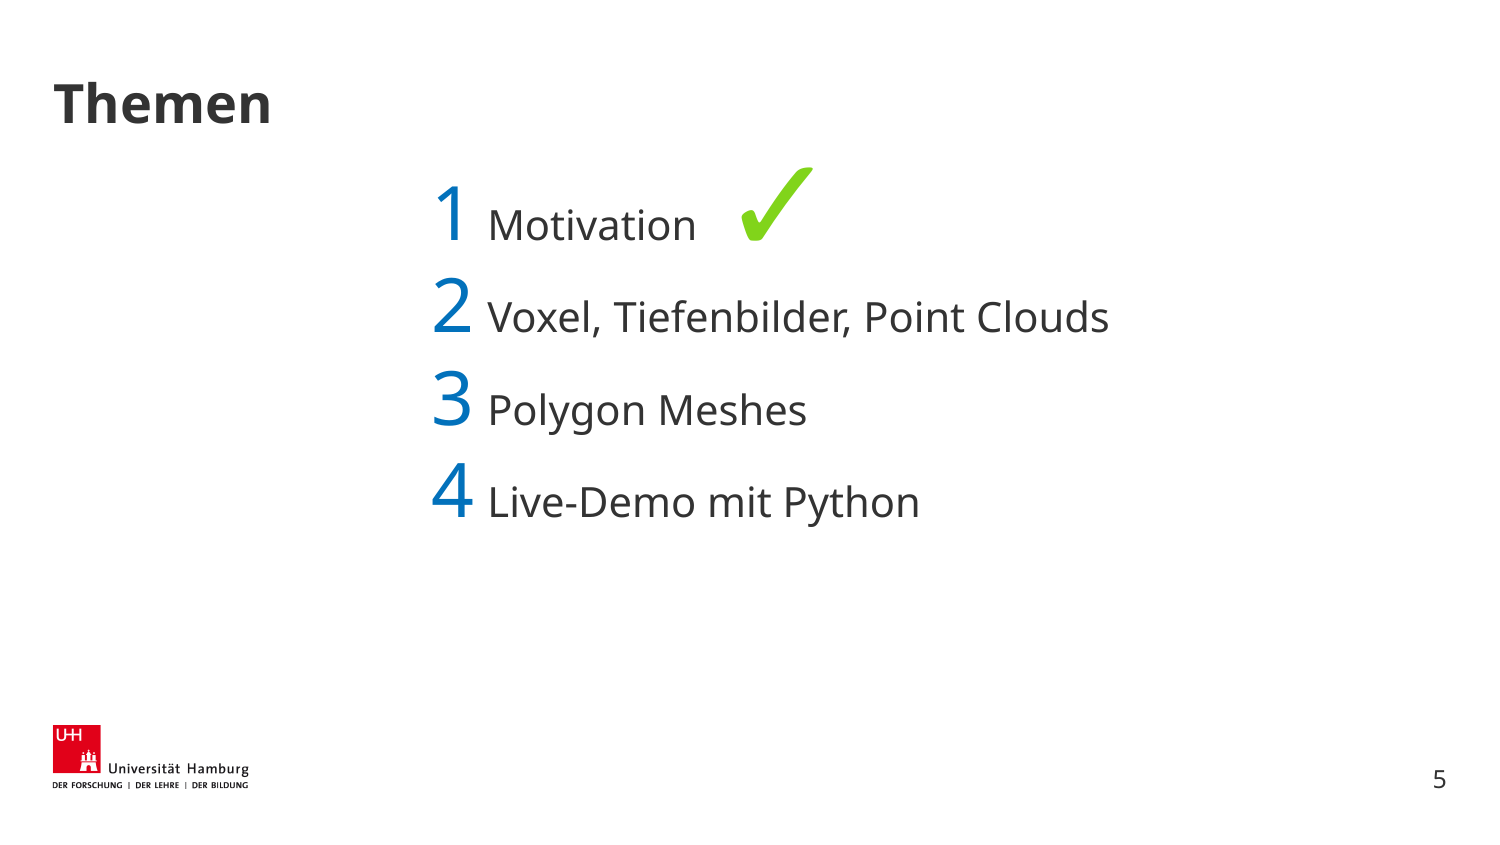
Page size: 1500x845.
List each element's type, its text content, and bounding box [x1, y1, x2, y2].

list Motivation Voxel, Tiefenbilder, Point Clouds Polygon Meshes Live-Demo mit Python [431, 185, 1447, 671]
picture [5, 677, 296, 813]
slide_number <number> [1331, 757, 1447, 804]
text_box ✓ [706, 122, 782, 291]
title Themen [53, 55, 1447, 151]
